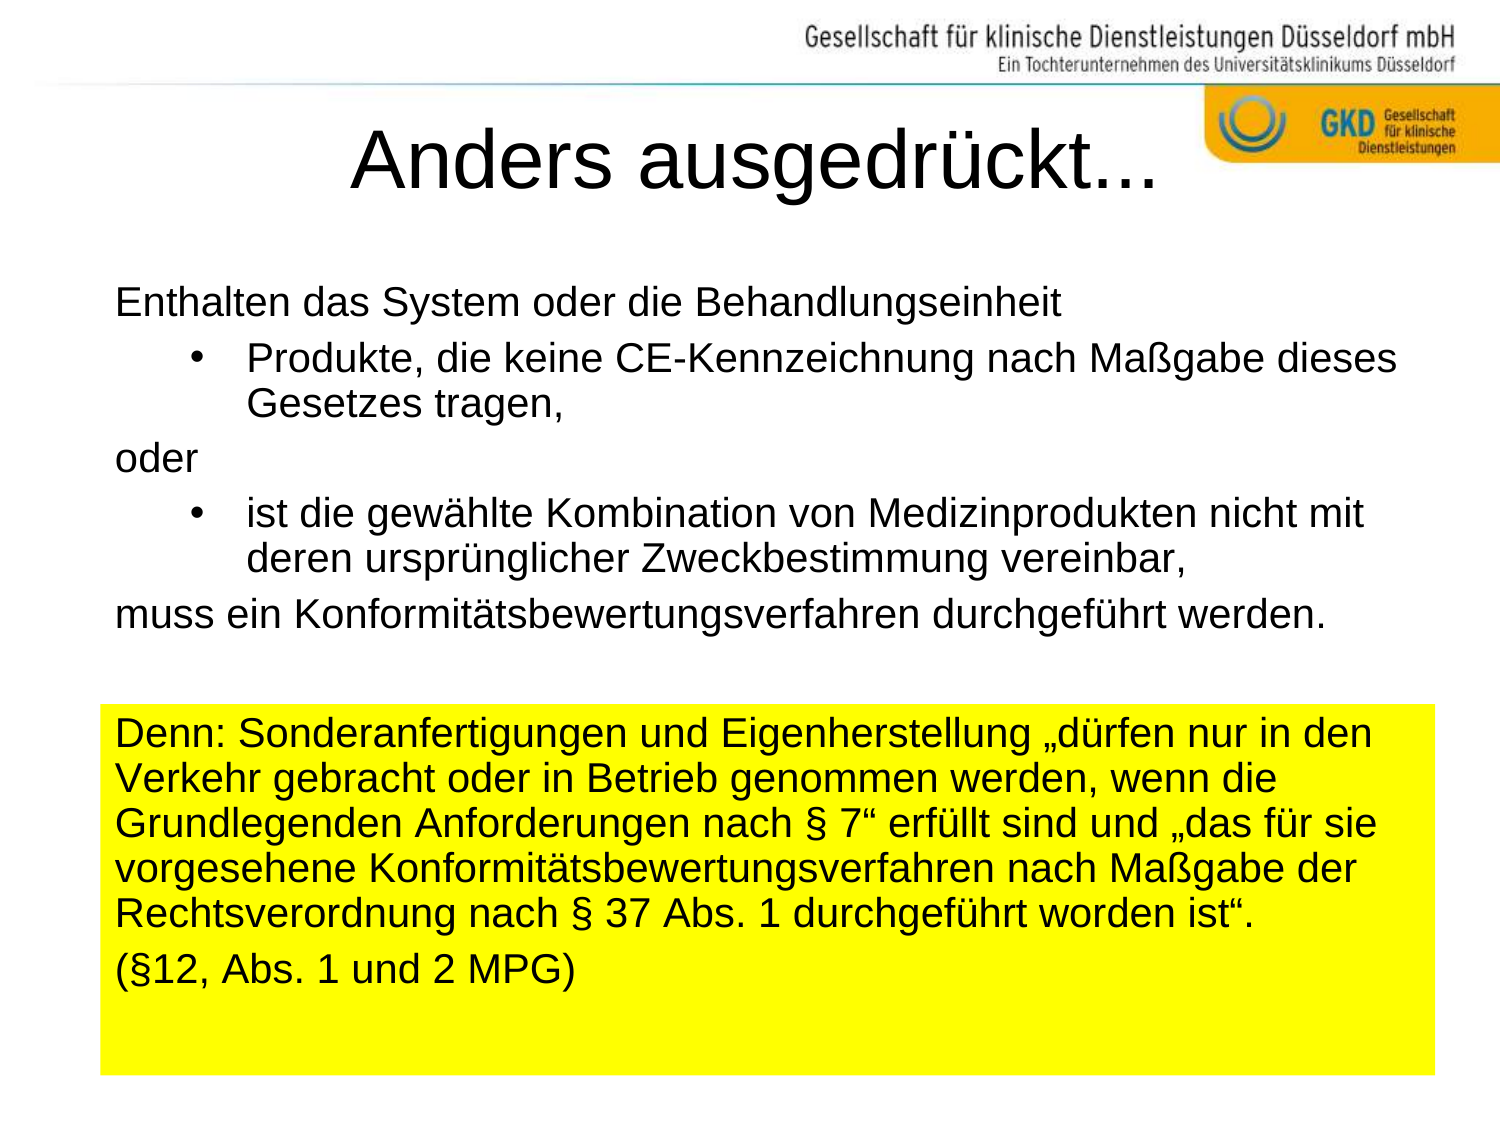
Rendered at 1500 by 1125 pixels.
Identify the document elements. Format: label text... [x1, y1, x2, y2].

title Anders ausgedrückt... [88, 90, 1447, 221]
list Enthalten das System oder die Behandlungseinheit Produkte, die keine CE-Kennzeichnung nach Maßgabe dieses Gesetzes tragen, oder ist die gewählte Kombination von Medizinprodukten nicht mit deren ursprünglicher Zweckbestimmung vereinbar, muss ein Konformitätsbewertungsverfahren durchgeführt werden. [100, 273, 1436, 681]
picture [0, 7, 1500, 253]
text_box Denn: Sonderanfertigungen und Eigenherstellung „dürfen nur in den Verkehr gebracht oder in Betrieb genommen werden, wenn die Grundlegenden Anforderungen nach § 7“ erfüllt sind und „das für sie vorgesehene Konformitätsbewertungsverfahren nach Maßgabe der Rechtsverordnung nach § 37 Abs. 1 durchgeführt worden ist“. (§12, Abs. 1 und 2 MPG) [100, 704, 1436, 1076]
